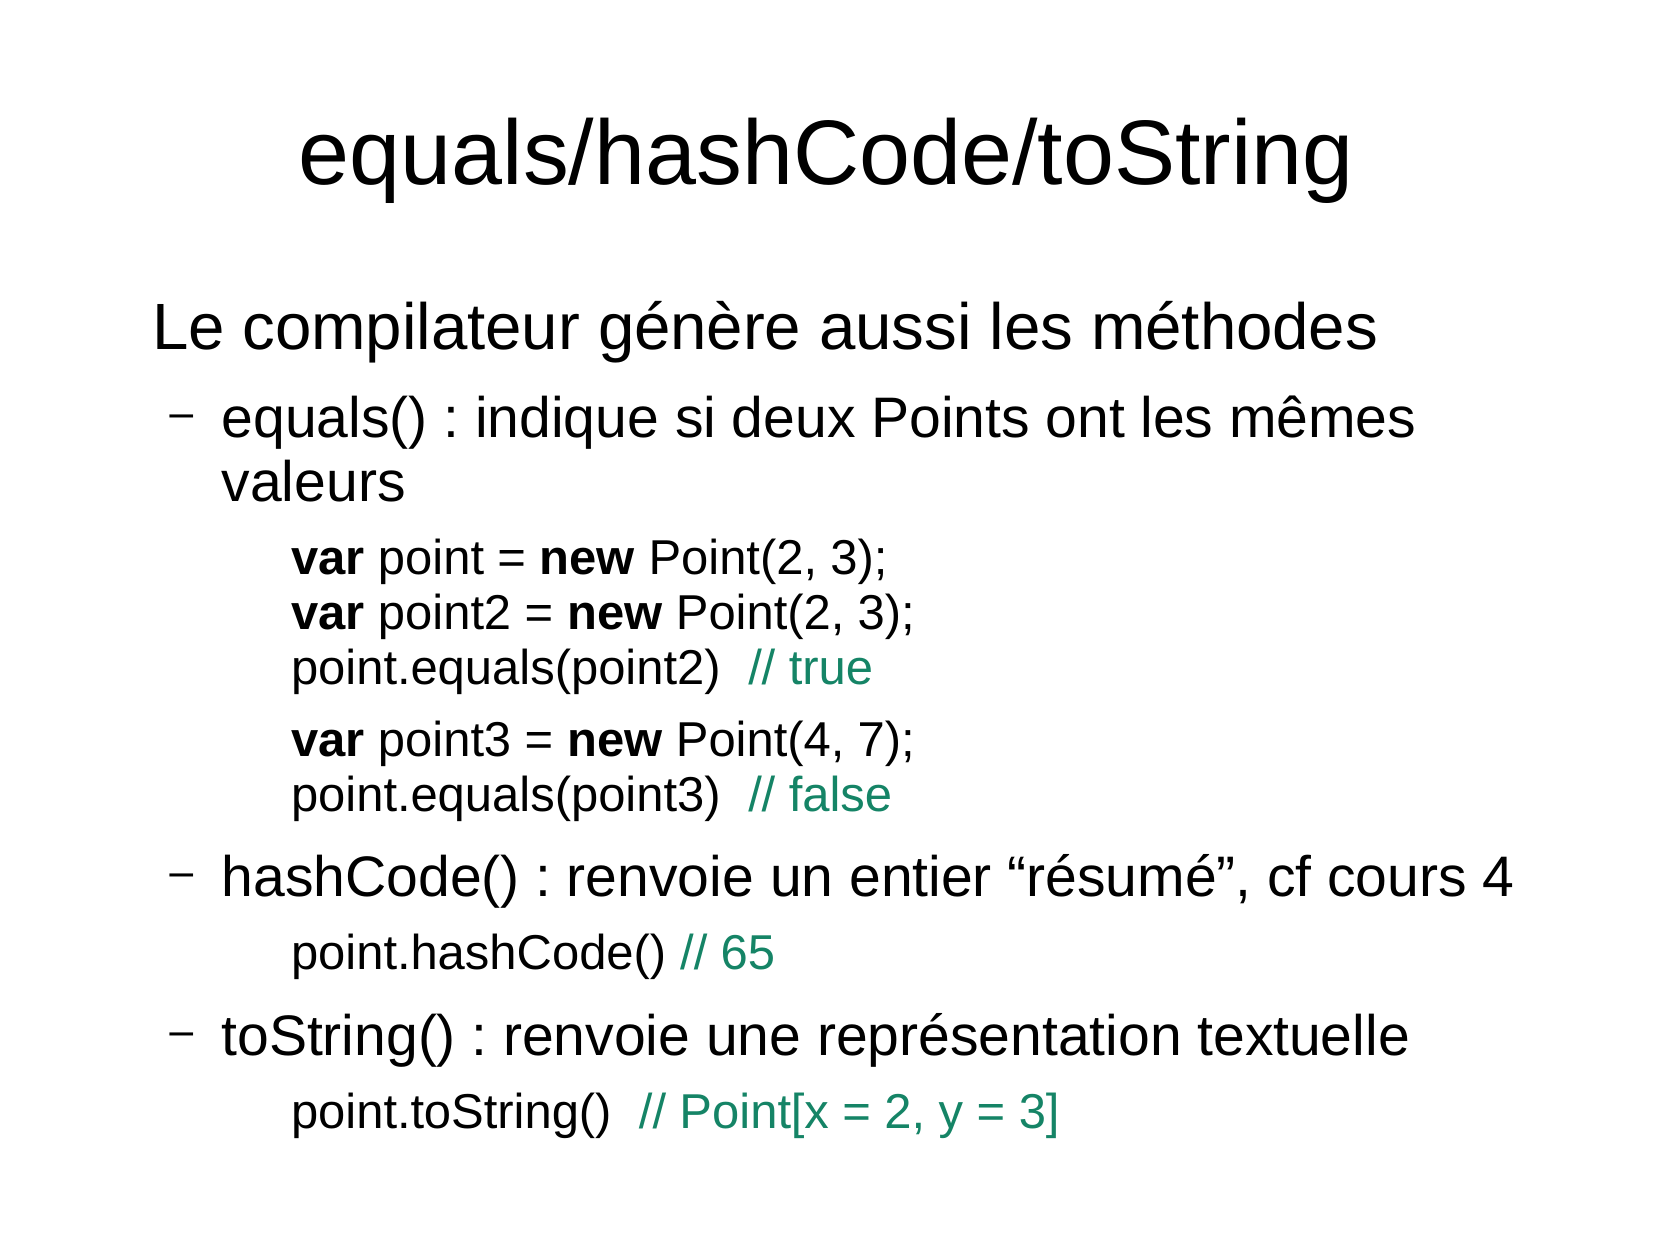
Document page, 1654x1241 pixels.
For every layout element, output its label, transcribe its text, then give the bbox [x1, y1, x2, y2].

title equals/hashCode/toString [82, 49, 1571, 257]
list Le compilateur génère aussi les méthodes equals() : indique si deux Points ont les mêmes valeurs var point = new Point(2, 3); var point2 = new Point(2, 3); point.equals(point2) // true var point3 = new Point(4, 7); point.equals(point3) // false hashCode() : renvoie un entier “résumé”, cf cours 4 point.hashCode() // 65 toString() : renvoie une représentation textuelle point.toString() // Point[x = 2, y = 3] [82, 290, 1571, 1141]
